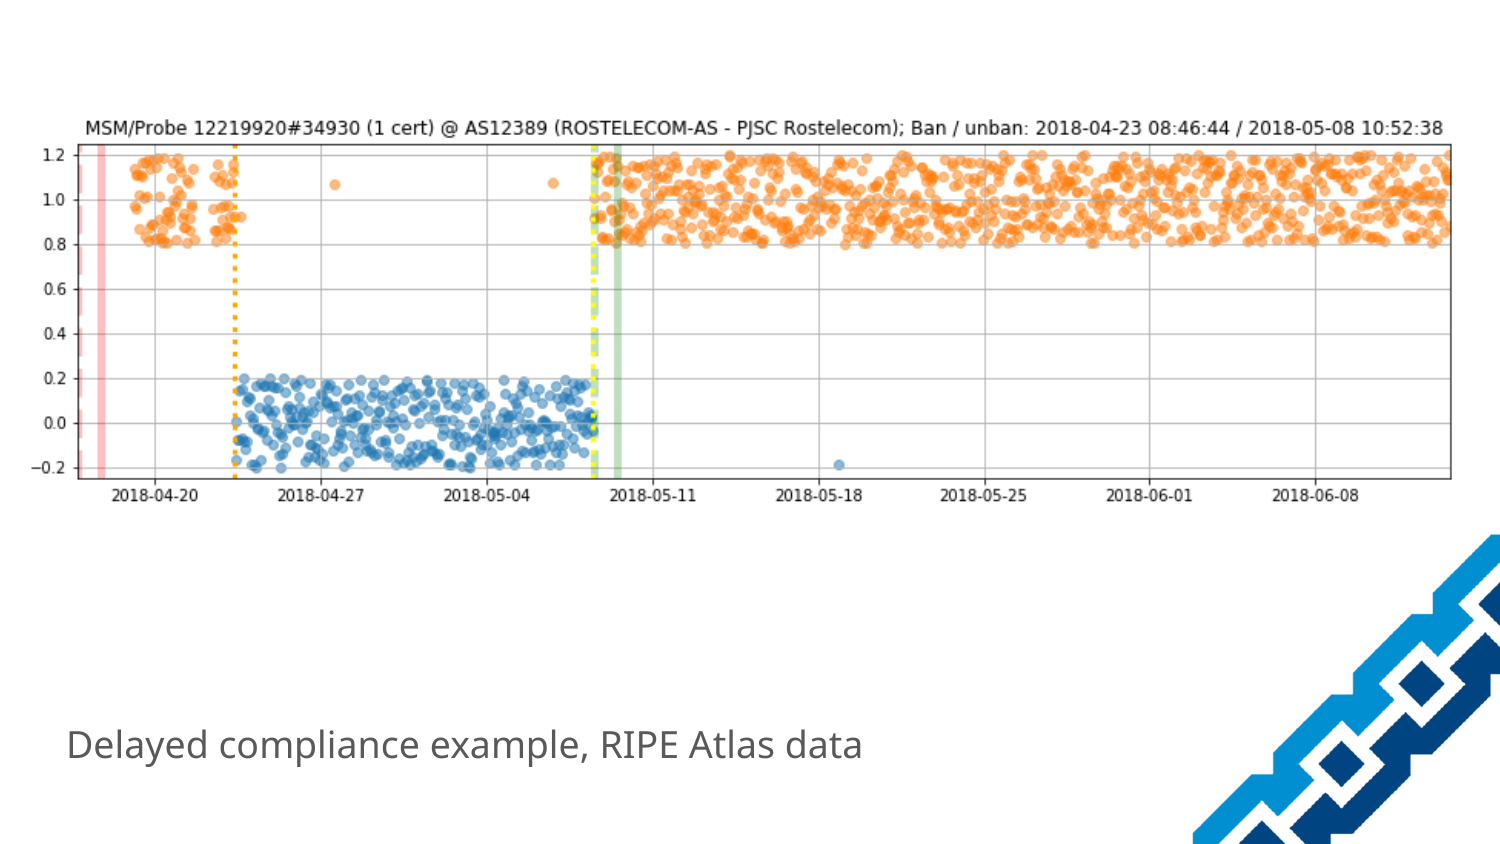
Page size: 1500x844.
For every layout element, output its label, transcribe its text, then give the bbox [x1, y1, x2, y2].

list Delayed compliance example, RIPE Atlas data [51, 694, 1036, 794]
picture [1220, 564, 1500, 844]
picture [0, 0, 1500, 844]
